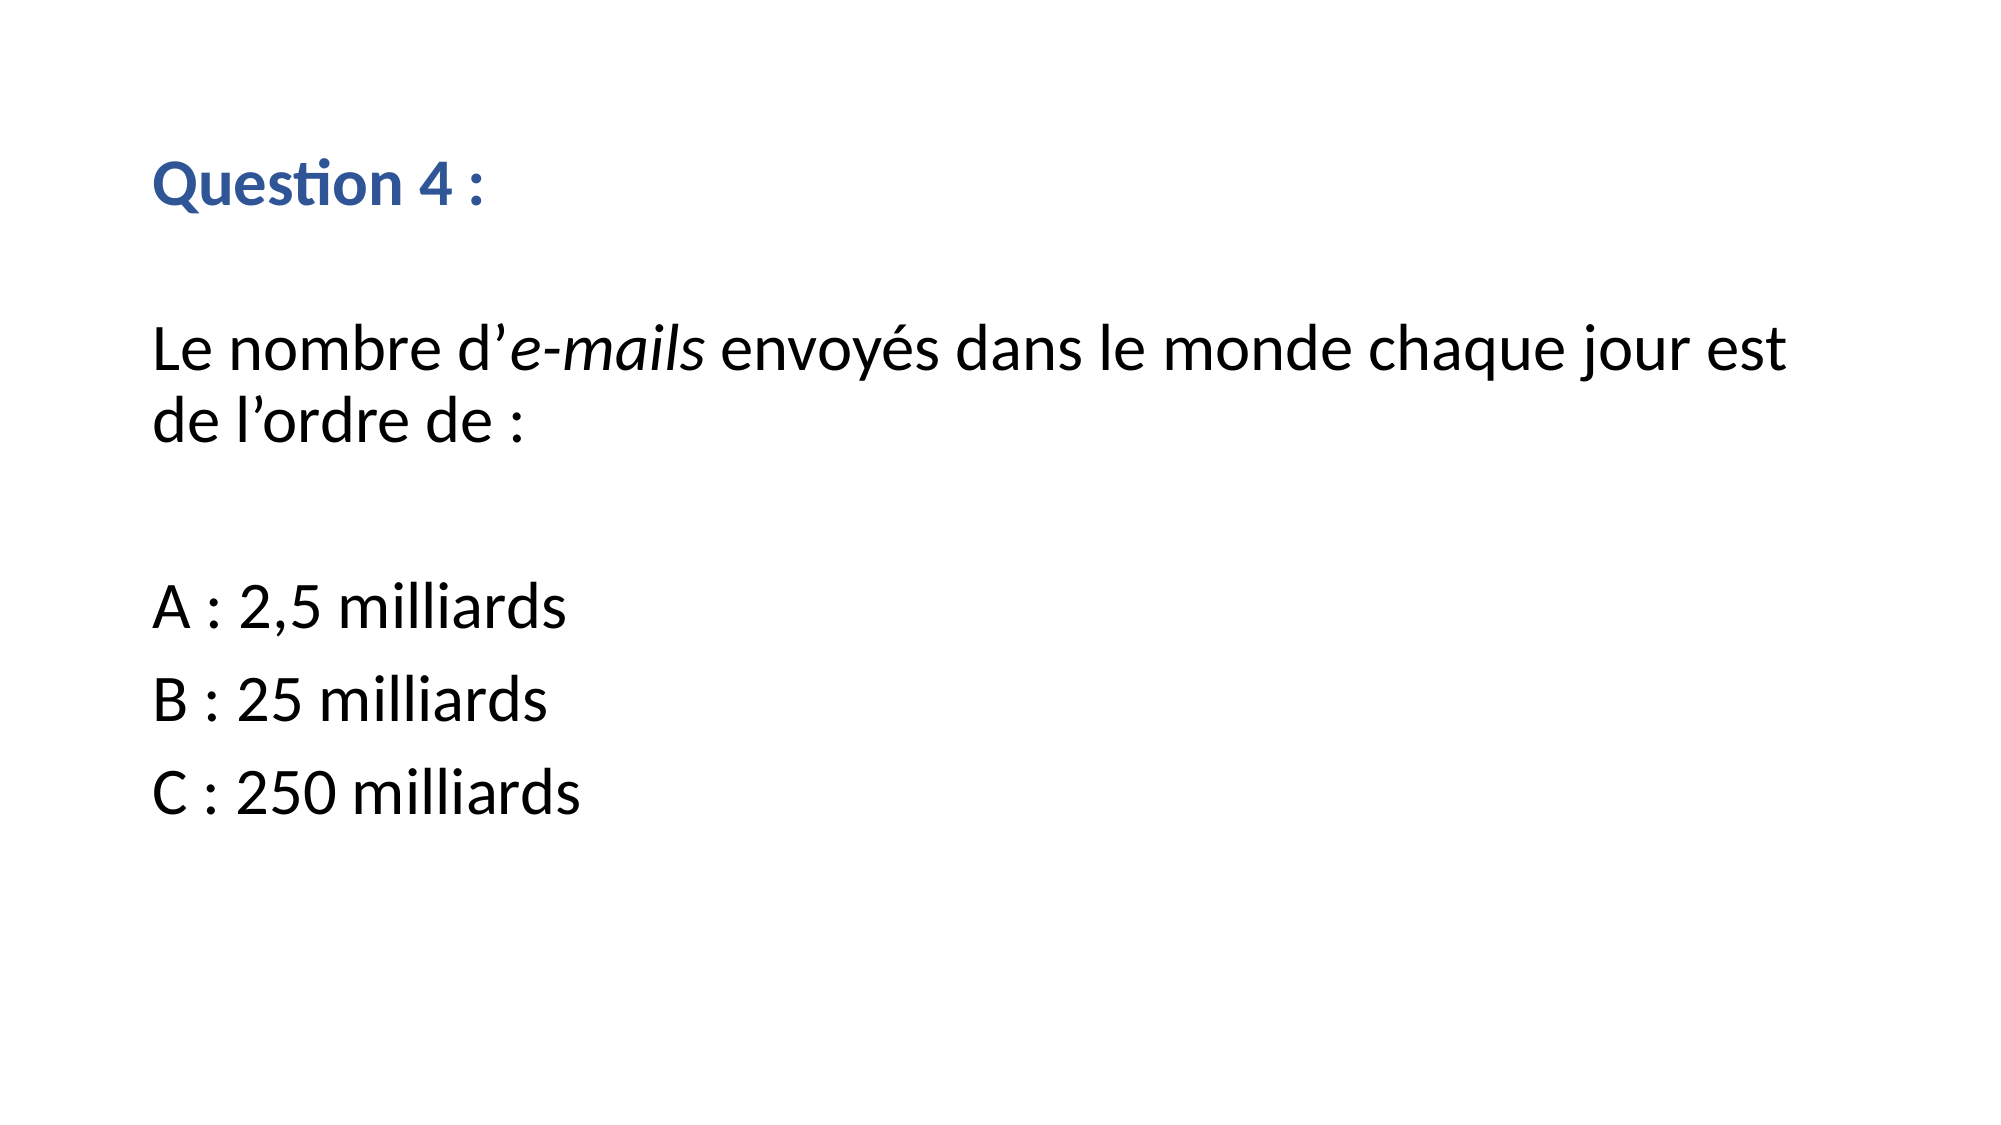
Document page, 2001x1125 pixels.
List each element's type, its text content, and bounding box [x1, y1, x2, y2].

list Question 4 : Le nombre d’e-mails envoyés dans le monde chaque jour est de l’ordre de : A : 2,5 milliards B : 25 milliards C : 250 milliards [137, 140, 1863, 1066]
